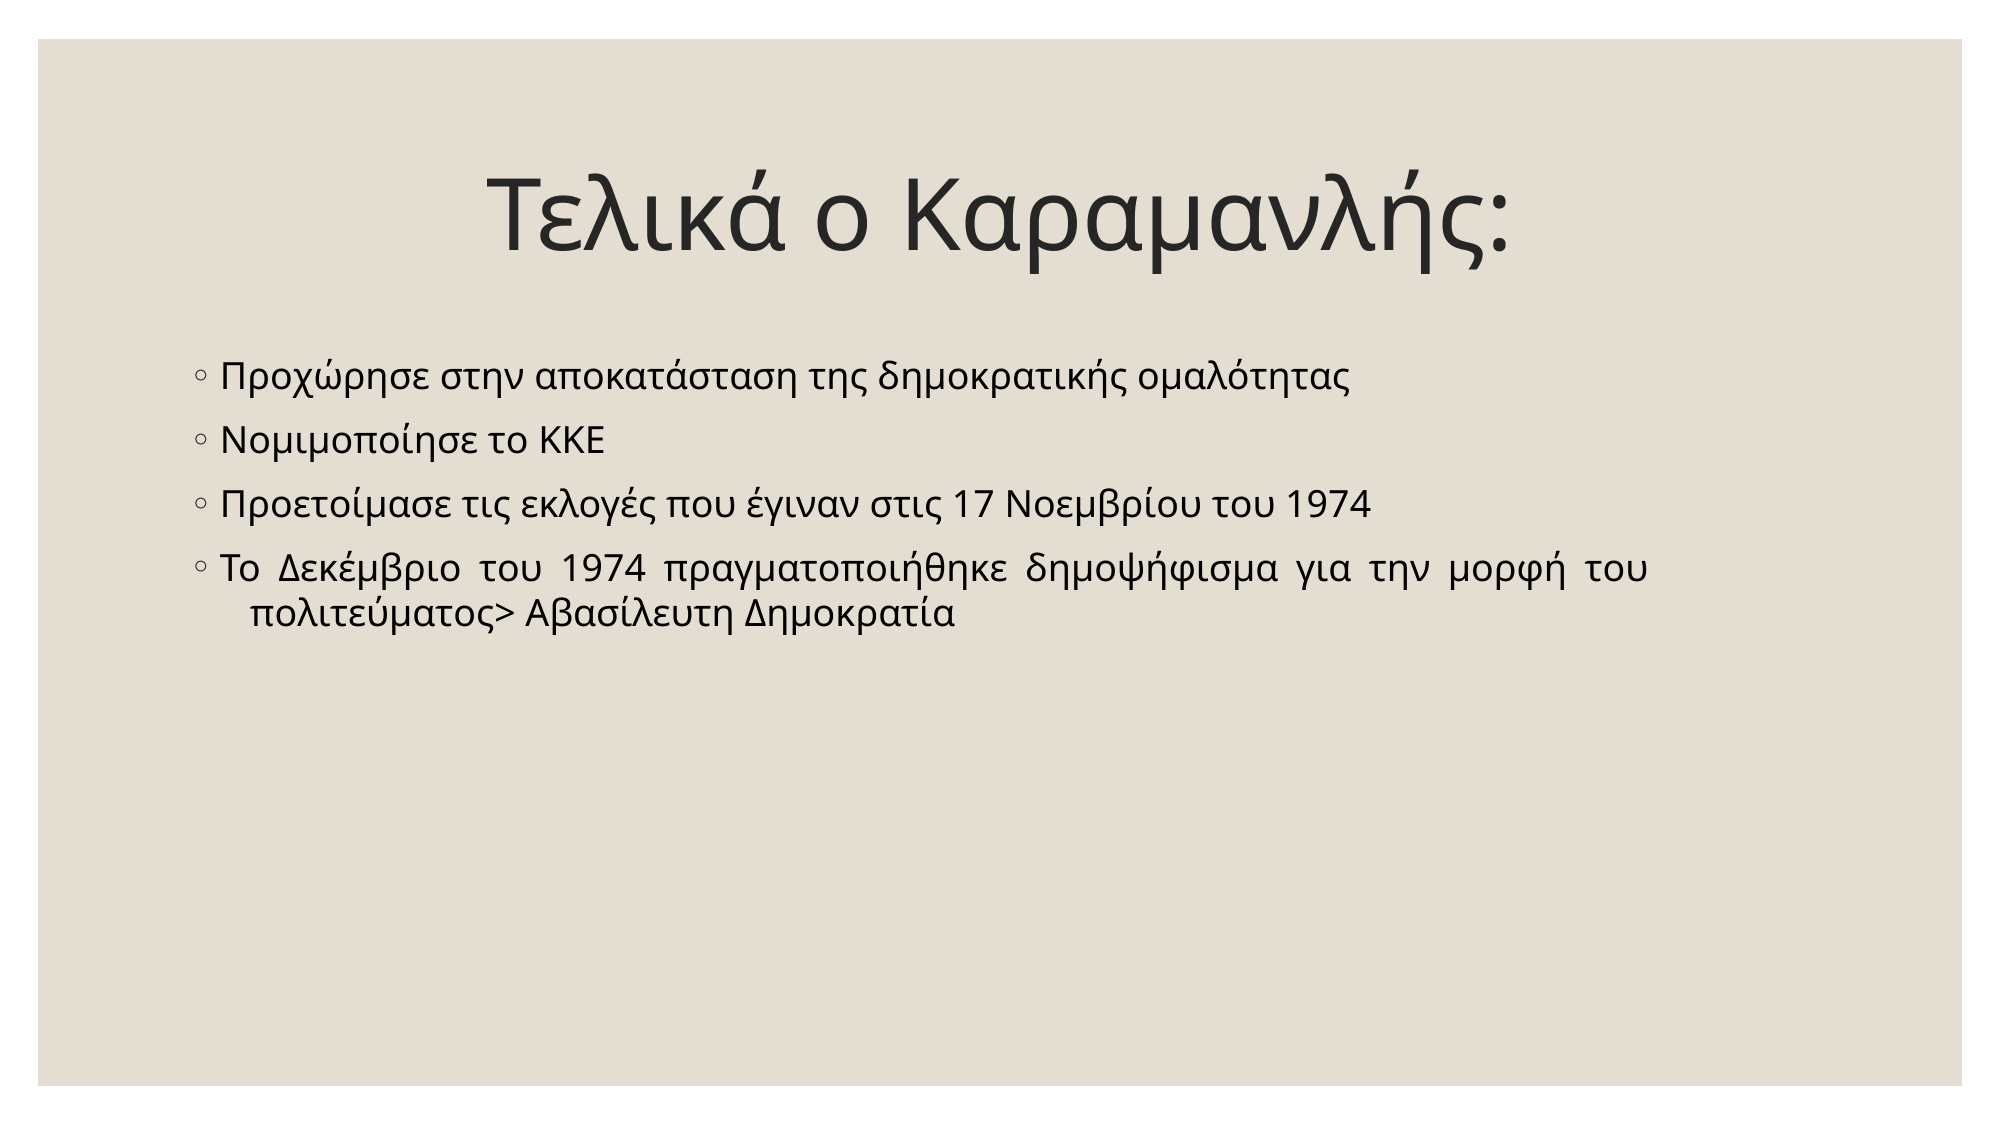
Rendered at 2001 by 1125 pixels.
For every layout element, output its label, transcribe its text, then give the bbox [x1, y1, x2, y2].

list Προχώρησε στην αποκατάσταση της δημοκρατικής ομαλότητας Νομιμοποίησε το ΚΚΕ Προετοίμασε τις εκλογές που έγιναν στις 17 Νοεμβρίου του 1974 Το Δεκέμβριο του 1974 πραγματοποιήθηκε δημοψήφισμα για την μορφή του πολιτεύματος> Αβασίλευτη Δημοκρατία [174, 345, 1825, 991]
title Τελικά ο Καραμανλής: [174, 105, 1825, 331]
